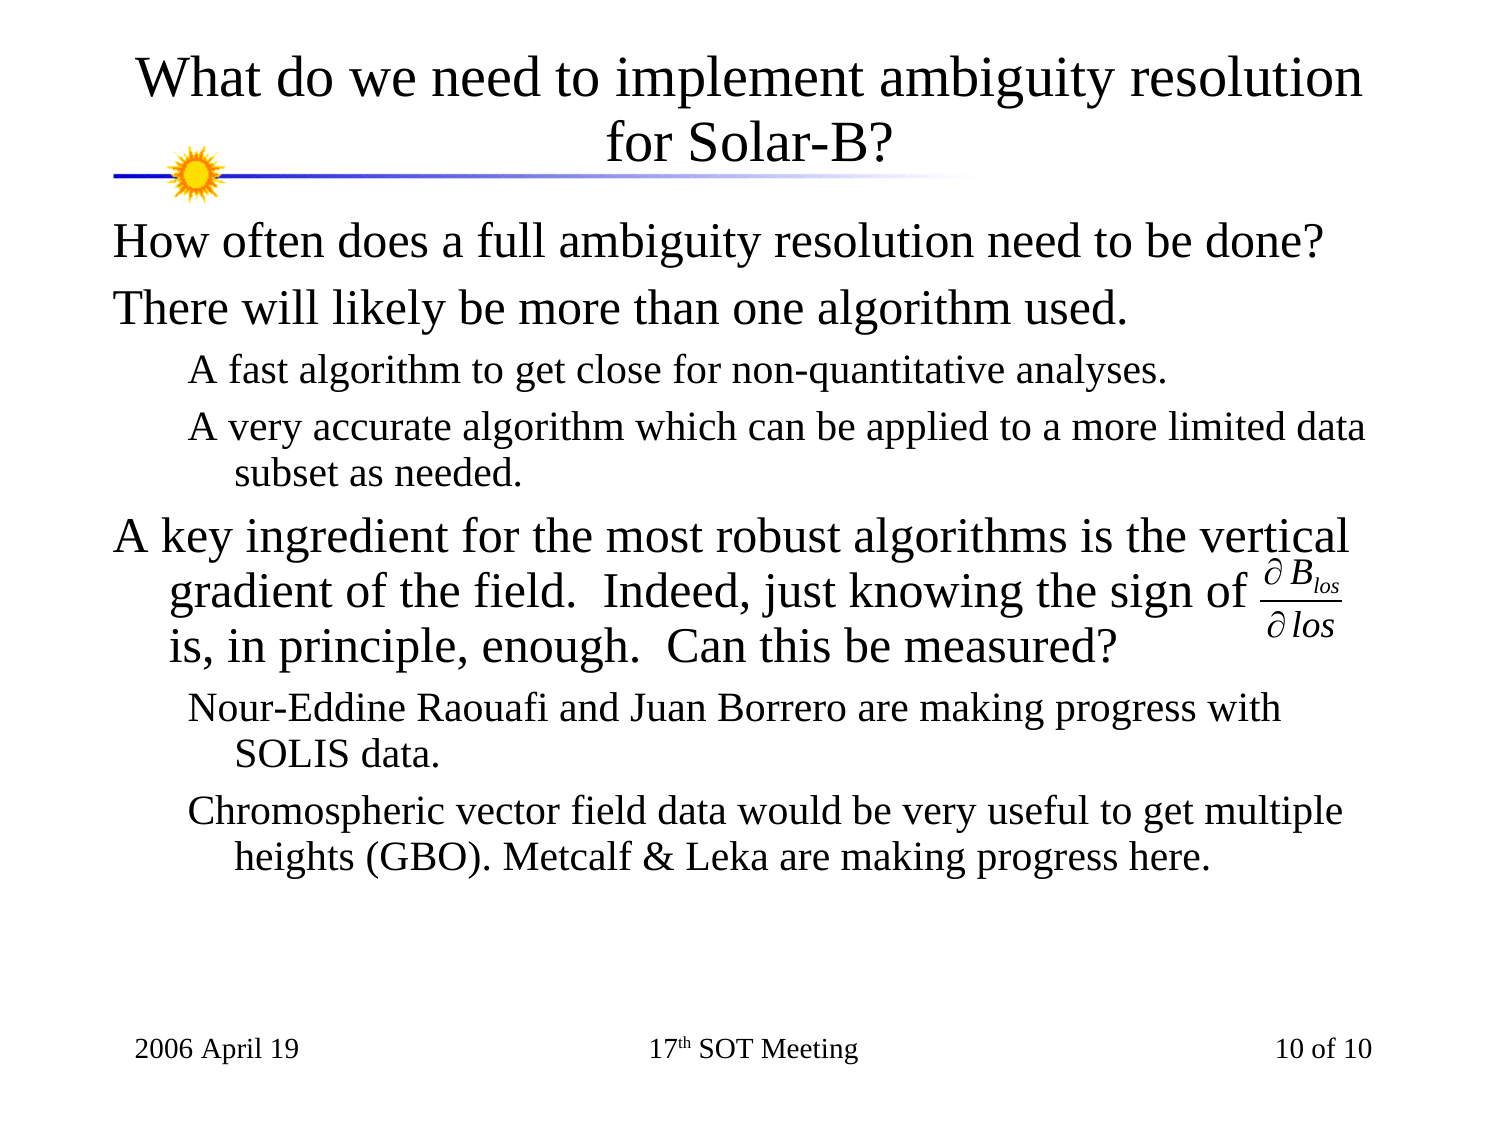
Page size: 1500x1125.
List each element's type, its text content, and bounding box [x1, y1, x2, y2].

list How often does a full ambiguity resolution need to be done? There will likely be more than one algorithm used. A fast algorithm to get close for non-quantitative analyses. A very accurate algorithm which can be applied to a more limited data subset as needed. A key ingredient for the most robust algorithms is the vertical gradient of the field. Indeed, just knowing the sign of is, in principle, enough. Can this be measured? Nour-Eddine Raouafi and Juan Borrero are making progress with SOLIS data. Chromospheric vector field data would be very useful to get multiple heights (GBO). Metcalf & Leka are making progress here. [112, 212, 1388, 888]
picture [112, 174, 991, 209]
title What do we need to implement ambiguity resolution for Solar-B? [112, 44, 1388, 174]
chart [1252, 551, 1351, 646]
